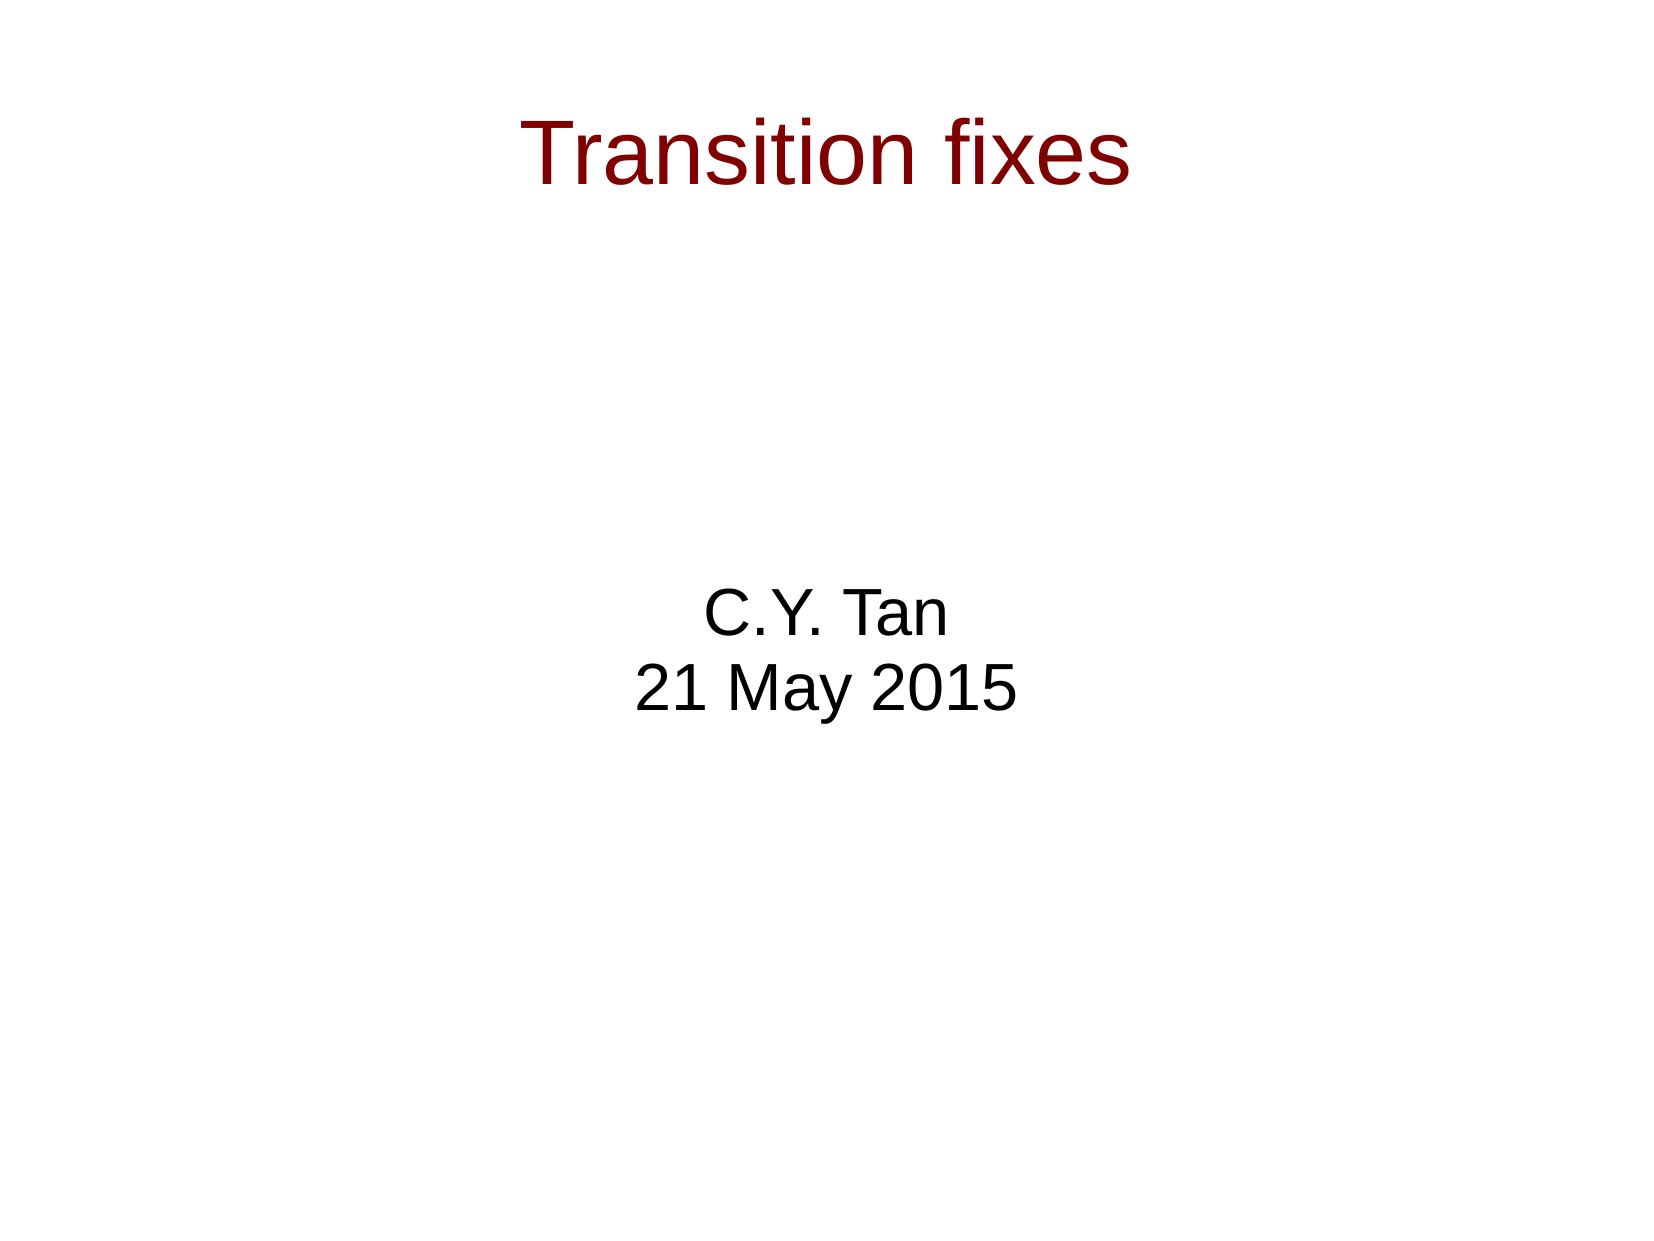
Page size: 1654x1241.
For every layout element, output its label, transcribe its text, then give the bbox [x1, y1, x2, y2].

title Transition fixes [82, 49, 1571, 257]
subtitle C.Y. Tan 21 May 2015 [82, 290, 1571, 1010]
